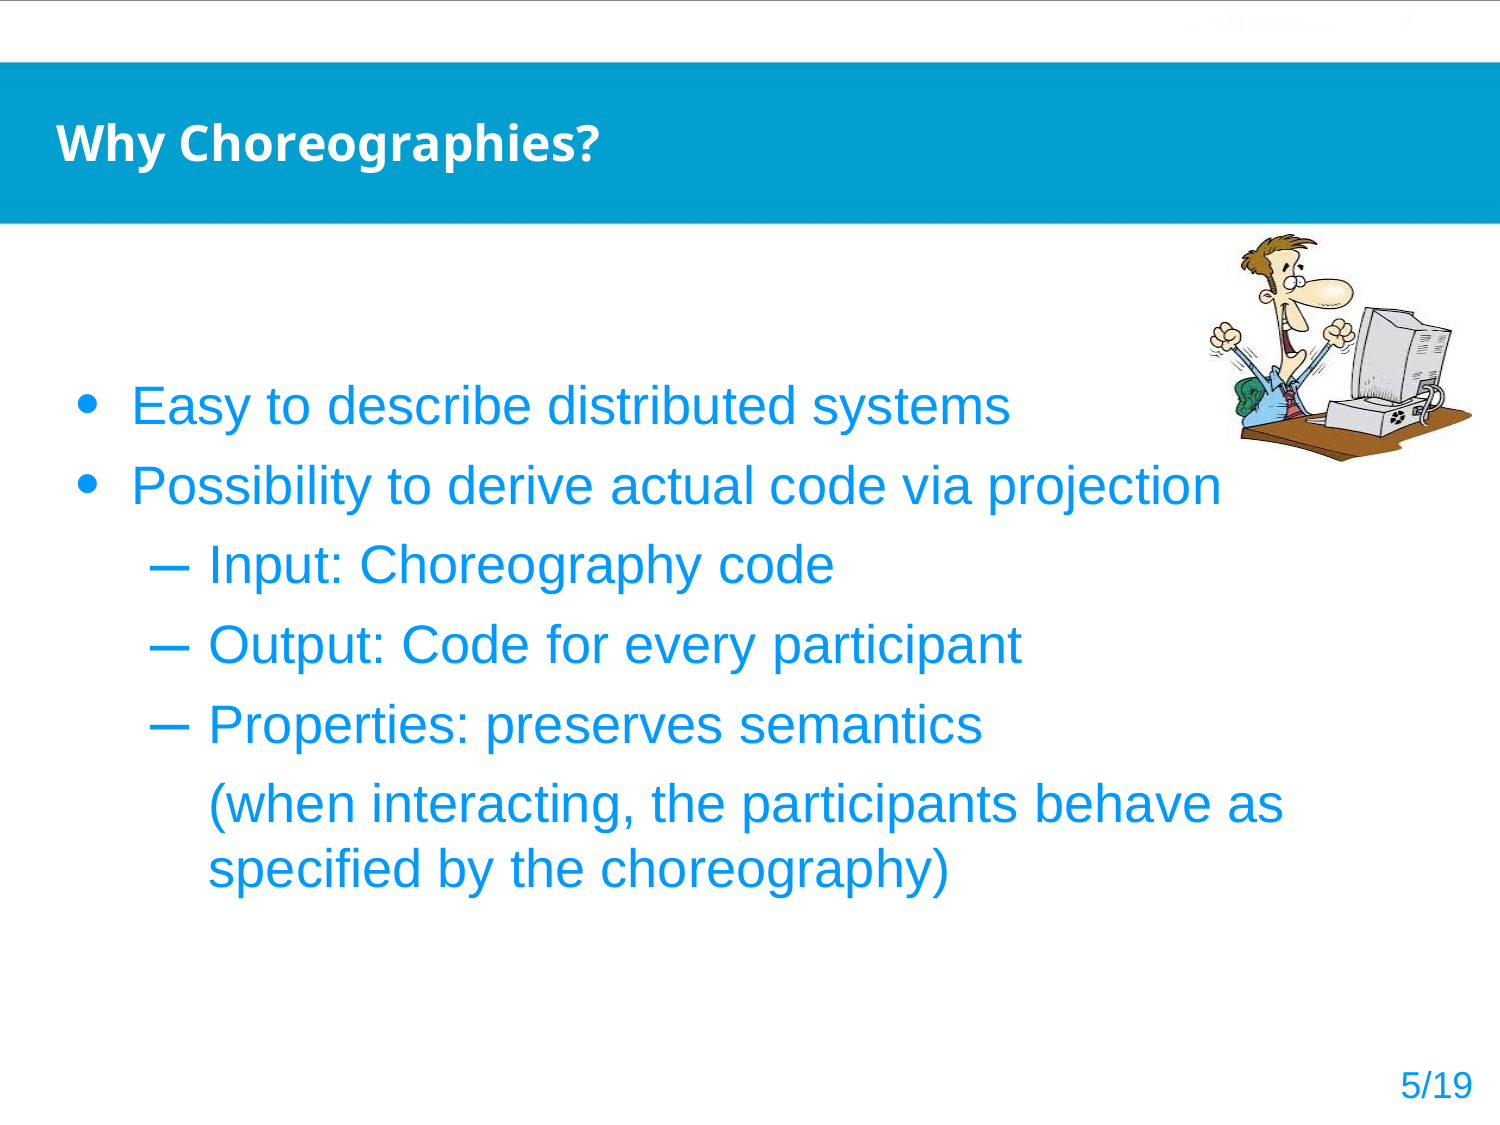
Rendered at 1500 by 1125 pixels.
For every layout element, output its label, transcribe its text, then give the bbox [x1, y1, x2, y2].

list Easy to describe distributed systems Possibility to derive actual code via projection Input: Choreography code Output: Code for every participant Properties: preserves semantics (when interacting, the participants behave as specified by the choreography) [75, 263, 1426, 1006]
list Why Choreographies? [0, 61, 1267, 222]
picture [0, 223, 1500, 1125]
picture [0, 0, 1500, 63]
